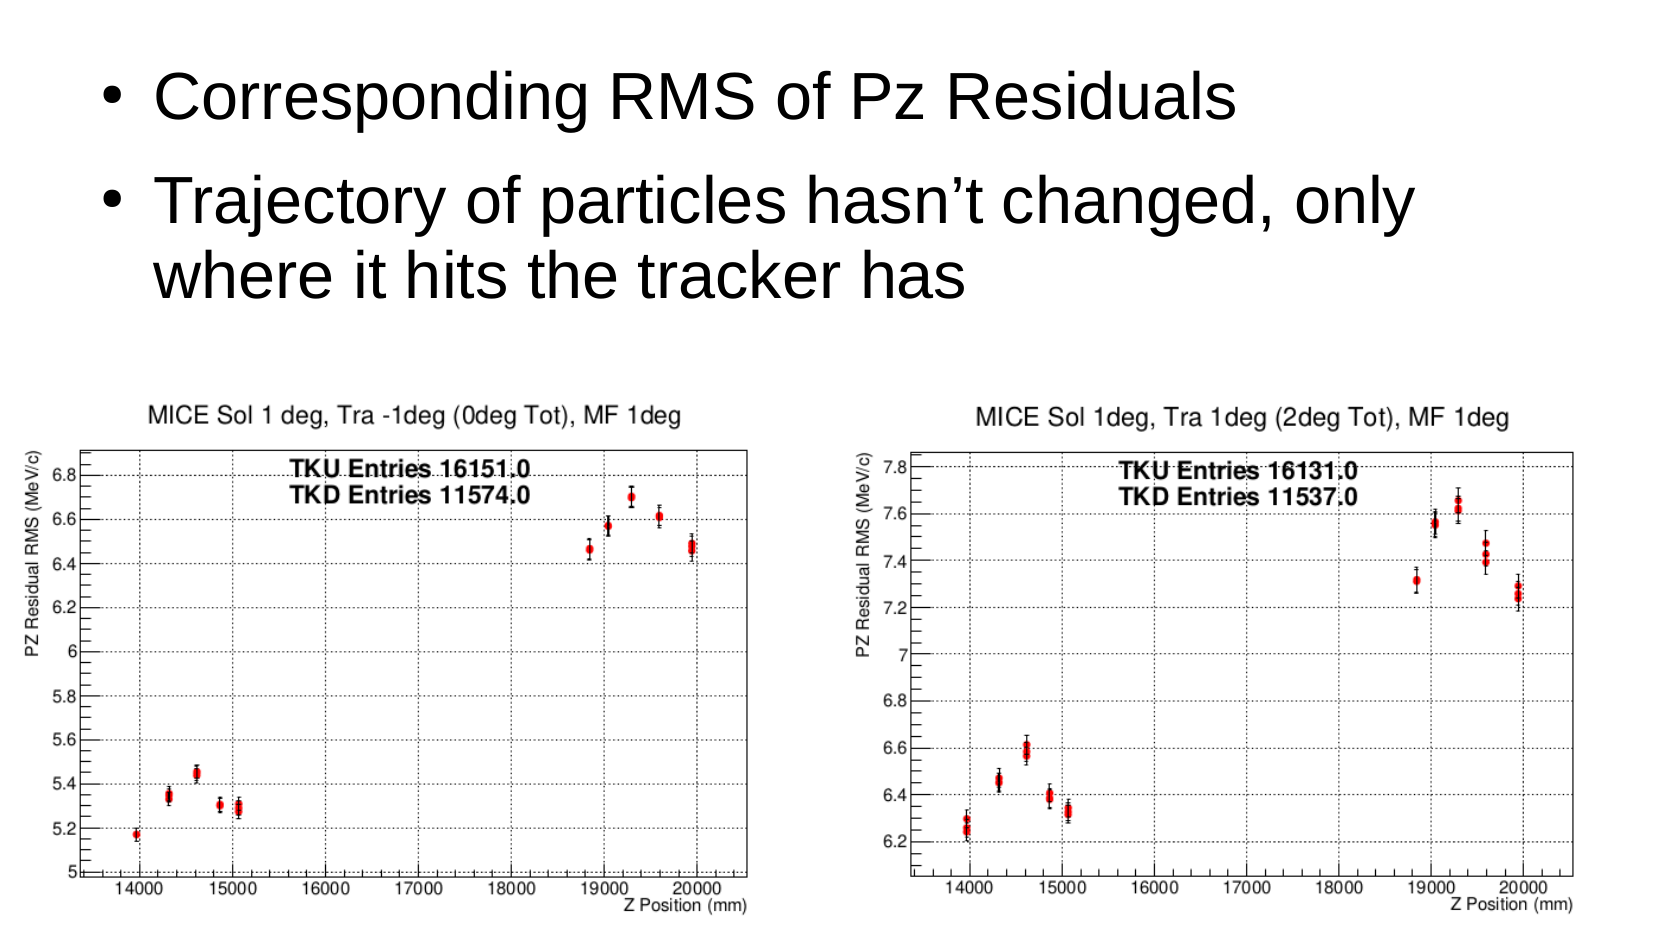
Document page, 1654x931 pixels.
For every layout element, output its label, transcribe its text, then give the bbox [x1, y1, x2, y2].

list Corresponding RMS of Pz Residuals Trajectory of particles hasn’t changed, only where it hits the tracker has [82, 59, 1571, 401]
picture [0, 401, 1654, 929]
